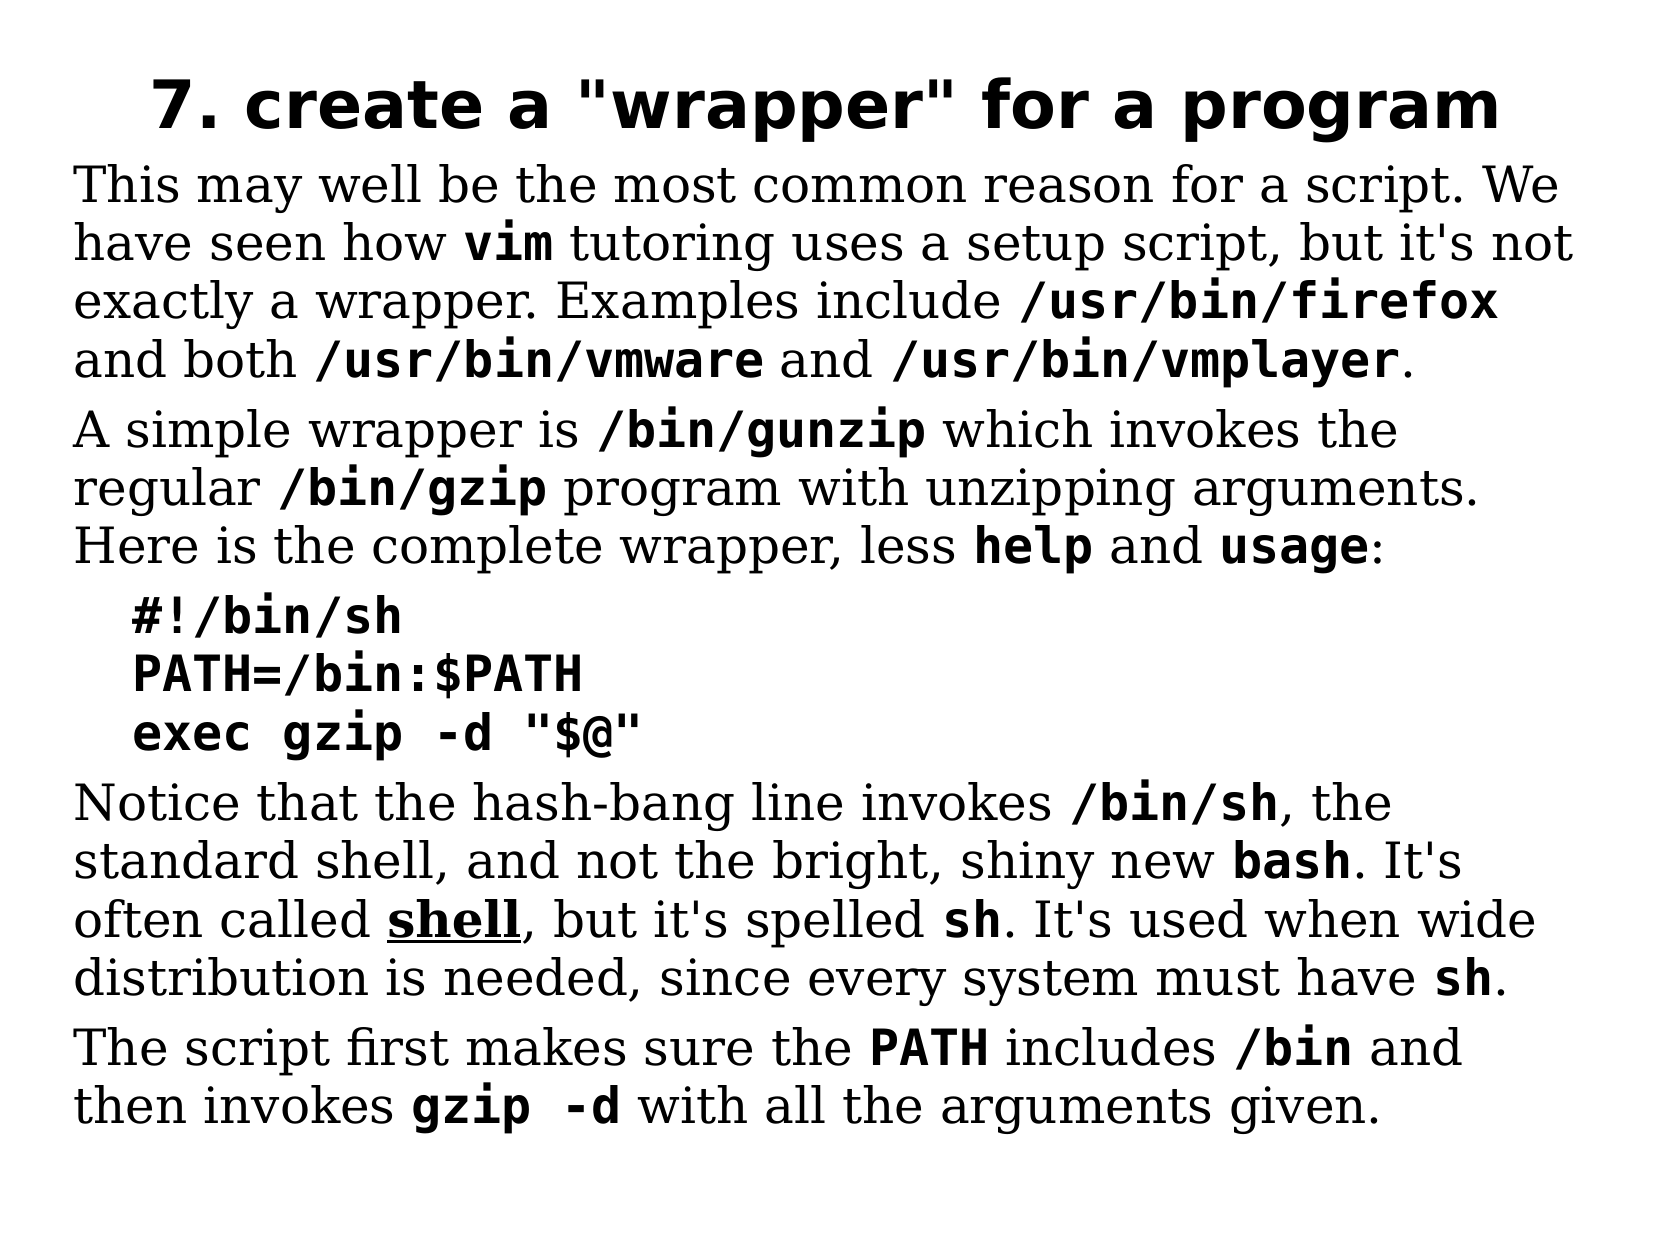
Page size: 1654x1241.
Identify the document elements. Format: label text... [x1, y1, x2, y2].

text_box 7. create a "wrapper" for a program This may well be the most common reason for a script. We have seen how vim tutoring uses a setup script, but it's not exactly a wrapper. Examples include /usr/bin/firefox and both /usr/bin/vmware and /usr/bin/vmplayer. A simple wrapper is /bin/gunzip which invokes the regular /bin/gzip program with unzipping arguments. Here is the complete wrapper, less help and usage: #!/bin/sh PATH=/bin:$PATH exec gzip -d "$@" Notice that the hash-bang line invokes /bin/sh, the standard shell, and not the bright, shiny new bash. It's often called shell, but it's spelled sh. It's used when wide distribution is needed, since every system must have sh. The script first makes sure the PATH includes /bin and then invokes gzip -d with all the arguments given. [59, 59, 1595, 1143]
